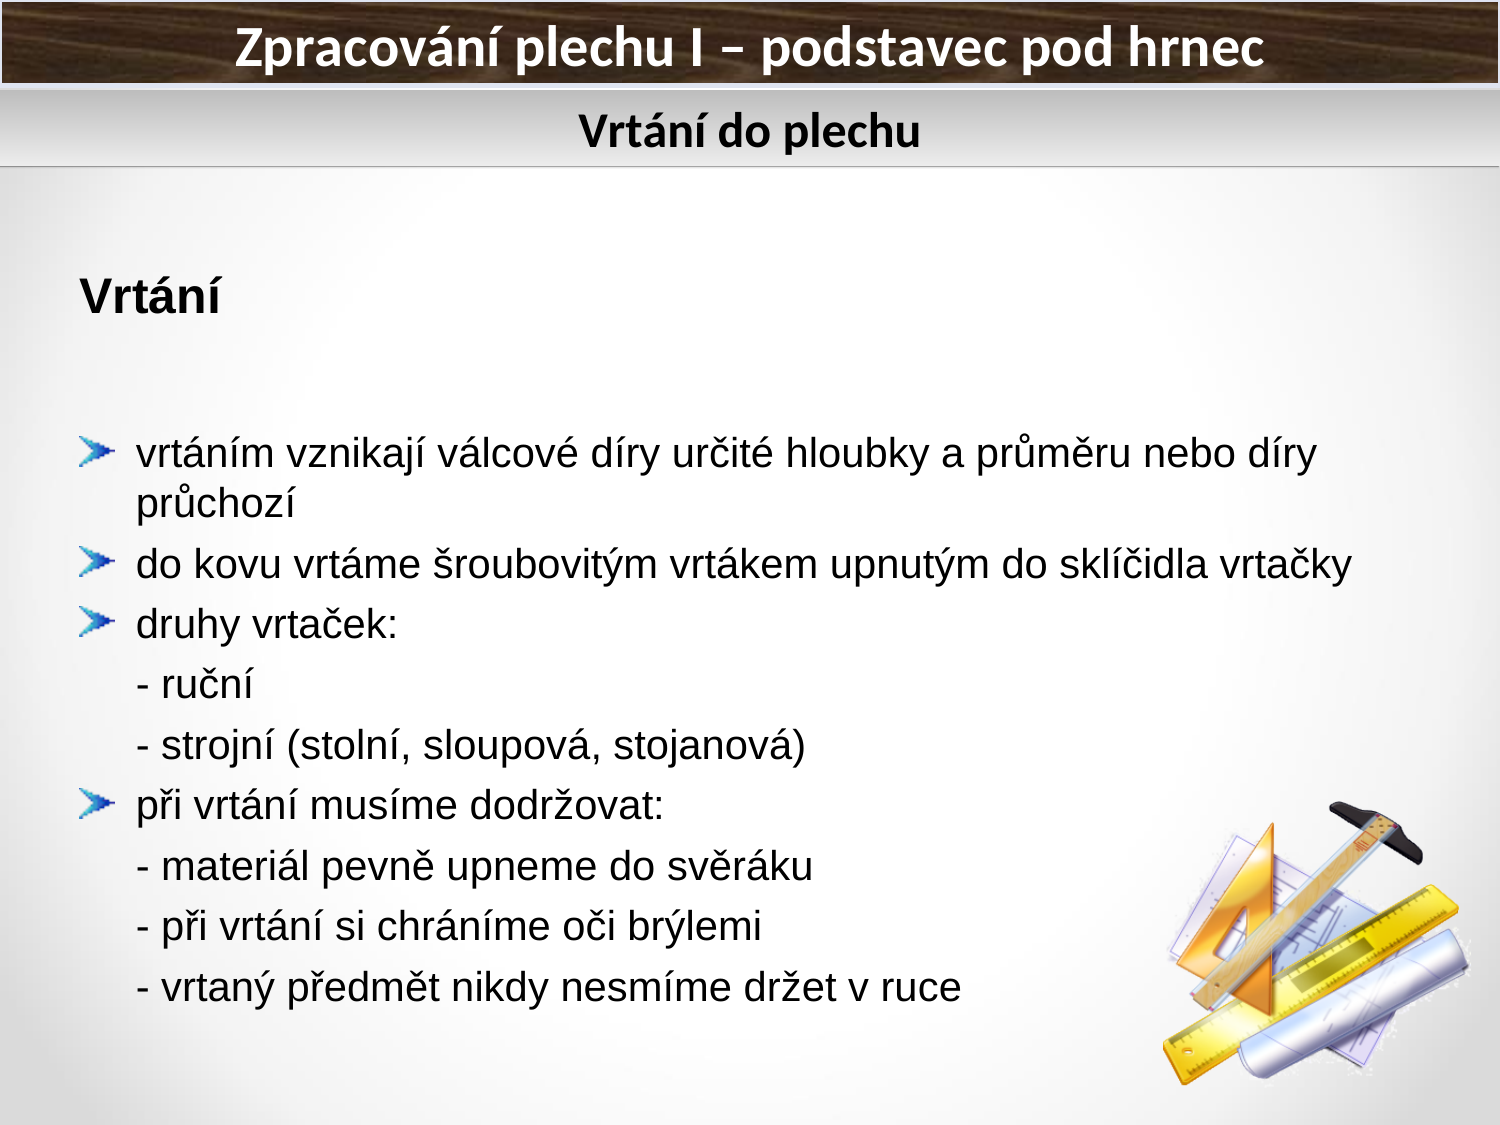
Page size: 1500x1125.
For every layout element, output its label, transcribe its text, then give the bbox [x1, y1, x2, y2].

text_box Vrtání do plechu [0, 90, 1500, 166]
text_box vrtáním vznikají válcové díry určité hloubky a průměru nebo díry průchozí do kovu vrtáme šroubovitým vrtákem upnutým do sklíčidla vrtačky druhy vrtaček: - ruční - strojní (stolní, sloupová, stojanová) při vrtání musíme dodržovat: - materiál pevně upneme do svěráku - při vrtání si chráníme oči brýlemi - vrtaný předmět nikdy nesmíme držet v ruce [64, 418, 1471, 1018]
picture [0, 166, 1500, 1125]
text_box Vrtání [64, 255, 1436, 331]
picture [0, 86, 1500, 90]
text_box Zpracování plechu I – podstavec pod hrnec [0, 0, 1500, 86]
